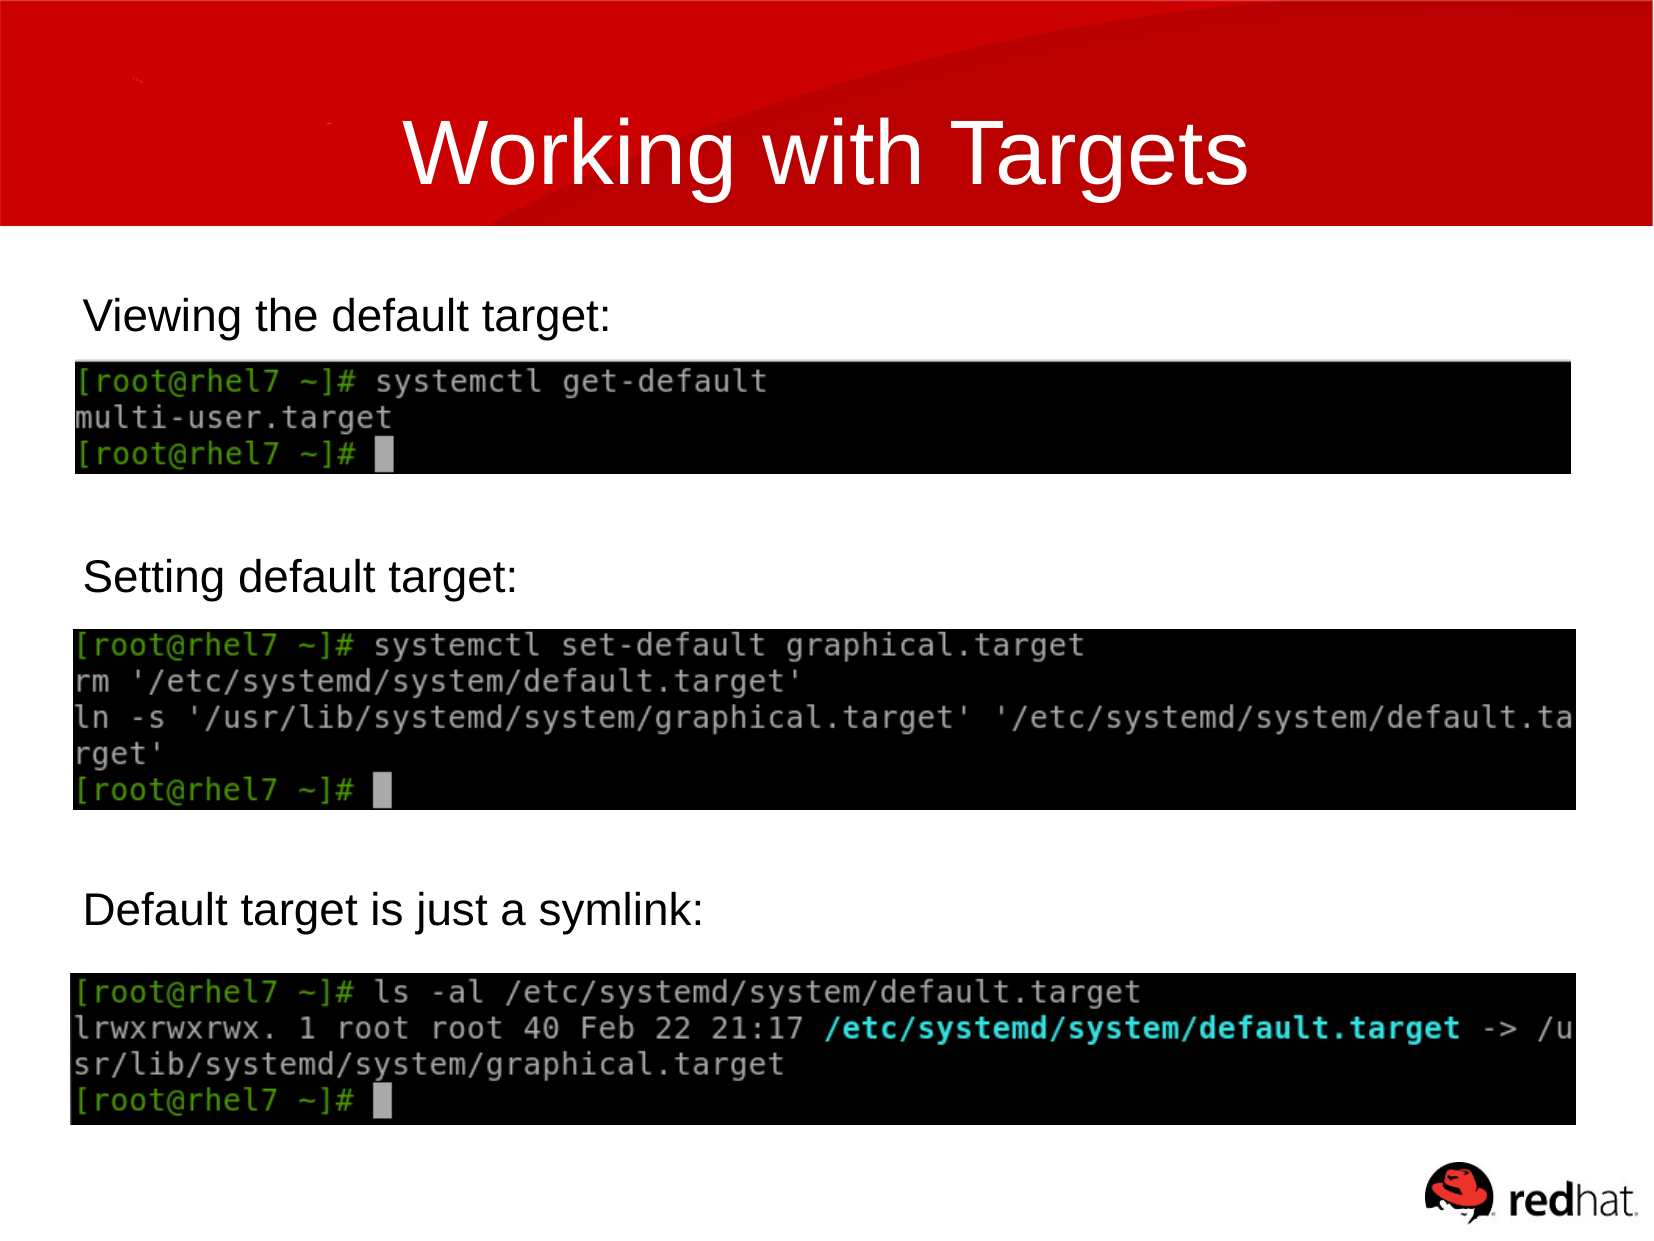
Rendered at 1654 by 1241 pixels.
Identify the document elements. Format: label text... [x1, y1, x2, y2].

picture [73, 629, 1576, 810]
picture [0, 0, 1653, 226]
picture [75, 359, 1571, 474]
list Viewing the default target: Setting default target: Default target is just a symlink: [82, 290, 1571, 359]
picture [70, 973, 1576, 1126]
list Viewing the default target: Setting default target: Default target is just a symlink: [82, 810, 1571, 973]
picture [1425, 1162, 1638, 1232]
list Viewing the default target: Setting default target: Default target is just a symlink: [82, 474, 1571, 629]
title Working with Targets [82, 49, 1571, 257]
